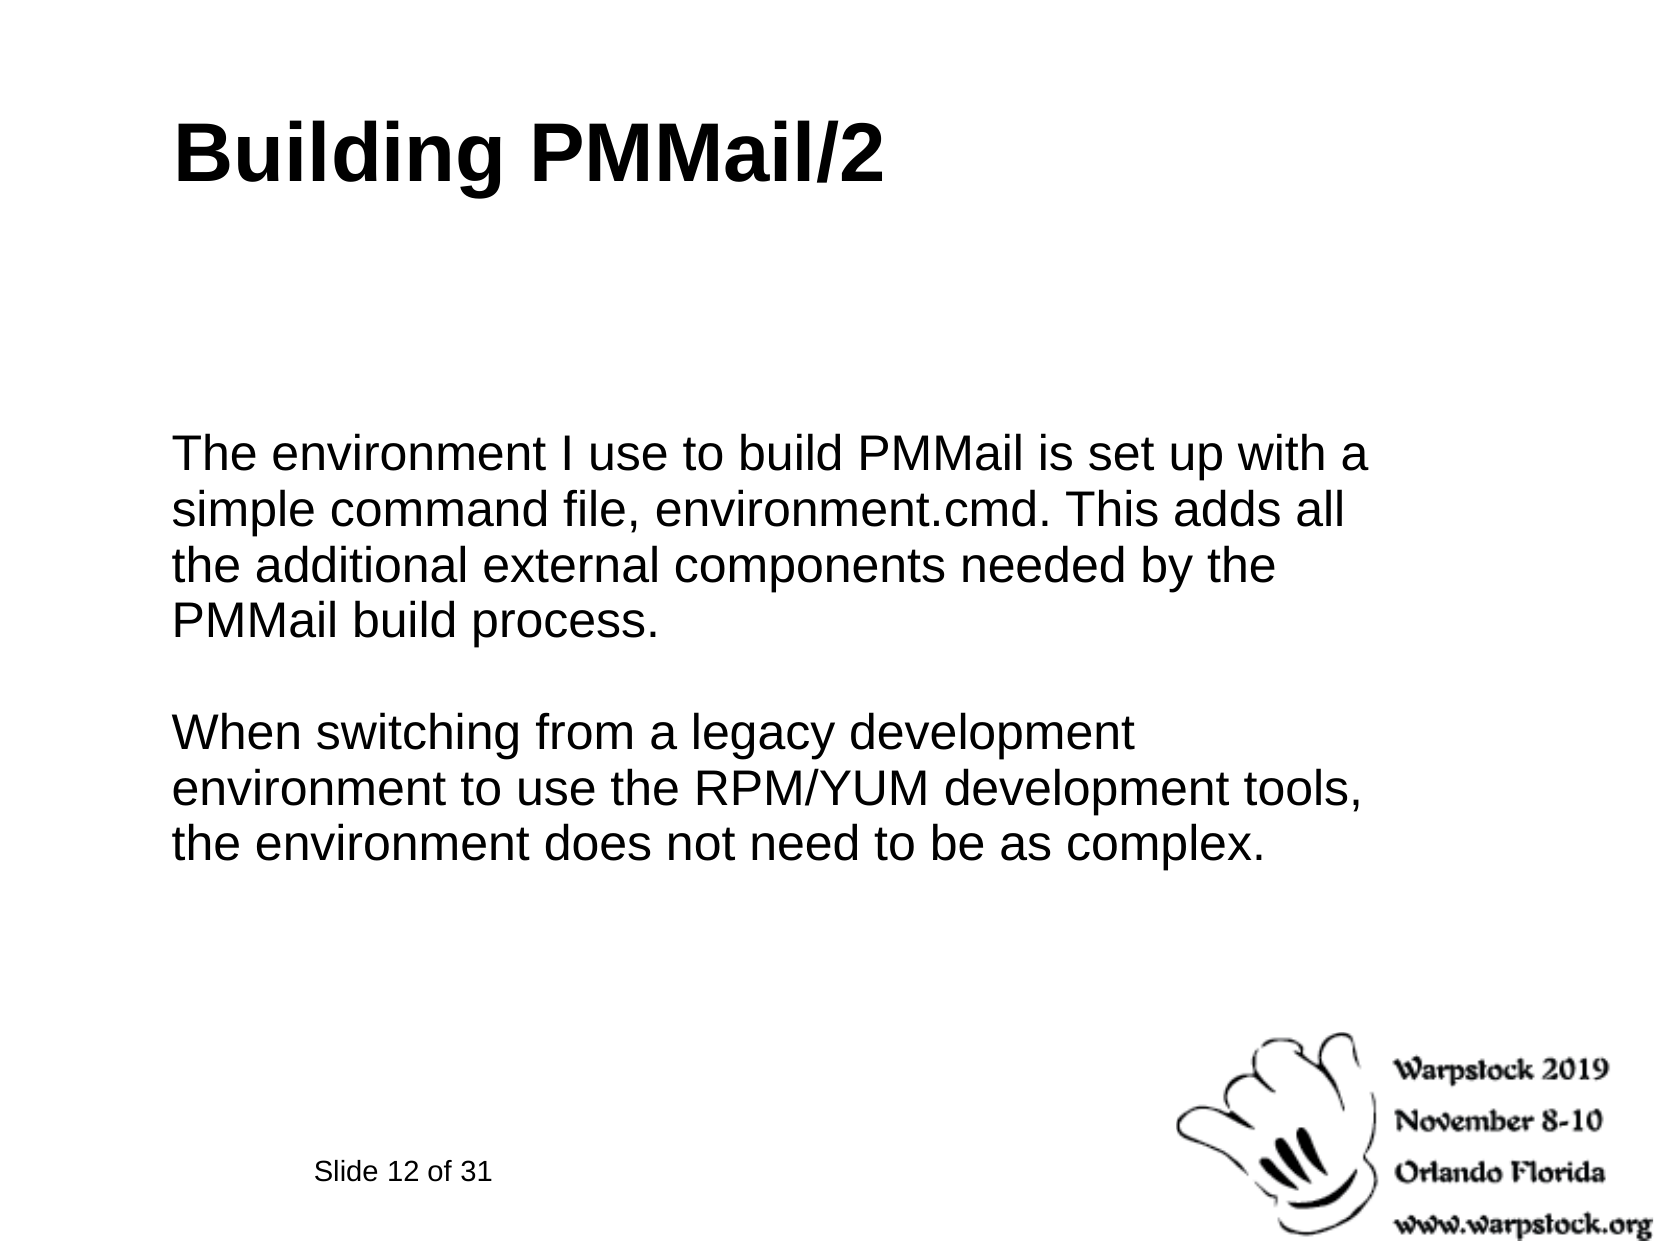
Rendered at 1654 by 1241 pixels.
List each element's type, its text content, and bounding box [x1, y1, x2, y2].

title Building PMMail/2 [173, 49, 1420, 257]
picture [1176, 1032, 1654, 1241]
subtitle The environment I use to build PMMail is set up with a simple command file, environment.cmd. This adds all the additional external components needed by the PMMail build process. When switching from a legacy development environment to use the RPM/YUM development tools, the environment does not need to be as complex. [171, 295, 1418, 1002]
